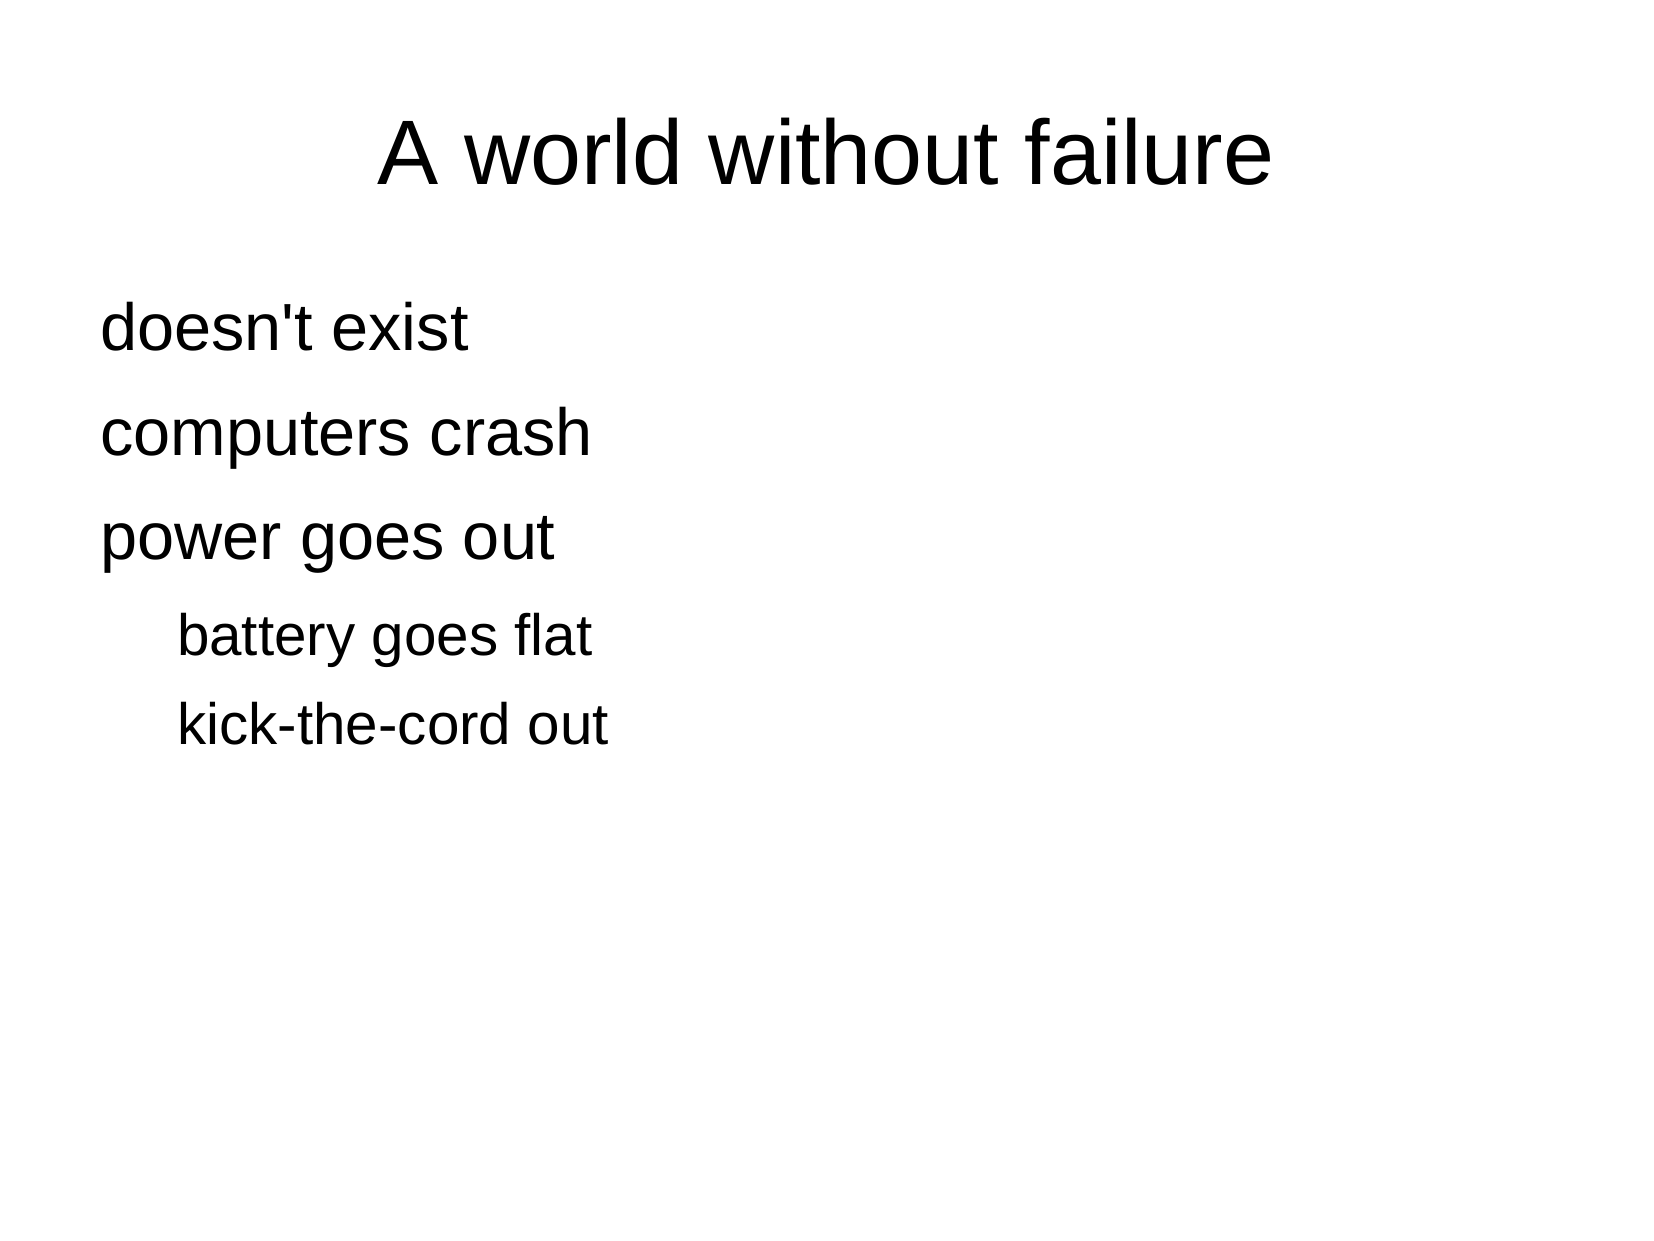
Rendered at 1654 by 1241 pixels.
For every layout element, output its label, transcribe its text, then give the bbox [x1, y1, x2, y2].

title A world without failure [82, 56, 1571, 250]
list doesn't exist computers crash power goes out battery goes flat kick-the-cord out [82, 290, 1571, 1094]
